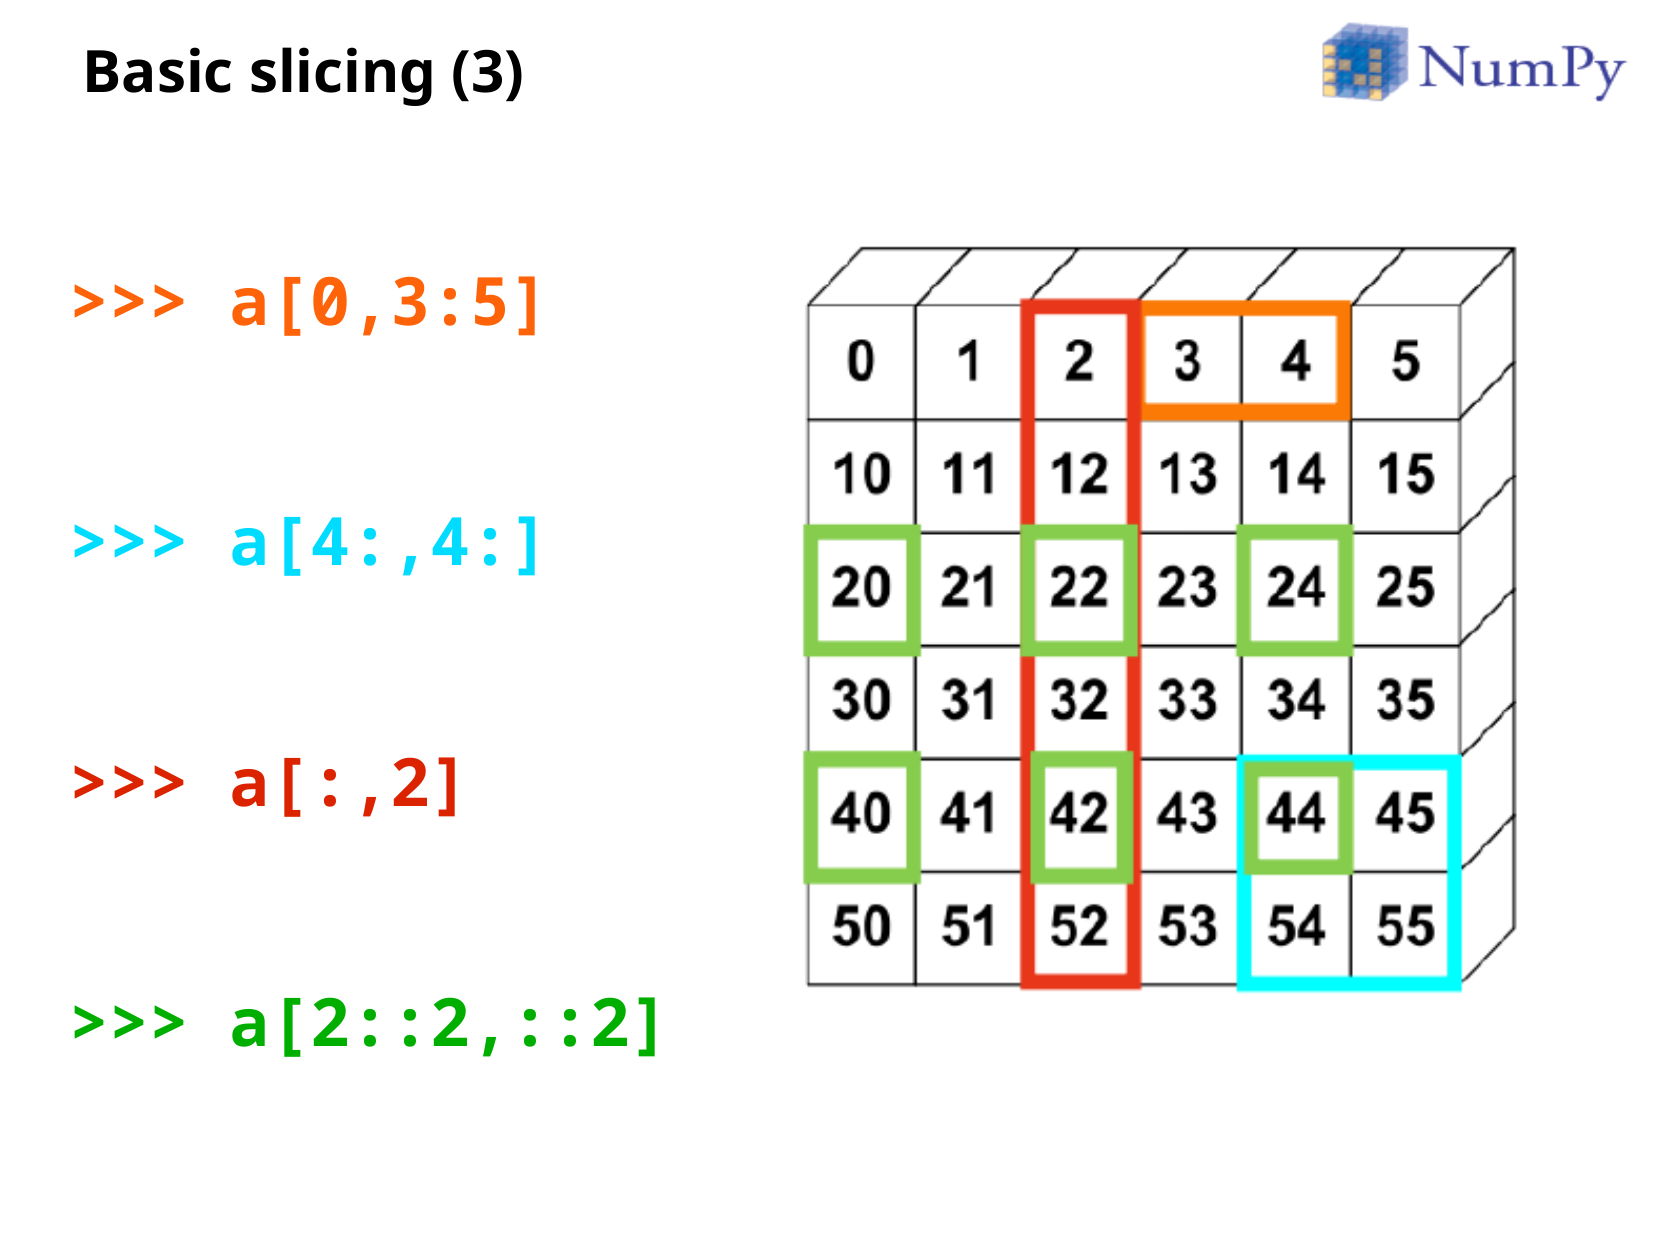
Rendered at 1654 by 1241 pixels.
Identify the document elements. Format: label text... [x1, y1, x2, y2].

list >>> a[0,3:5] >>> a[4:,4:] >>> a[:,2] >>> a[2::2,::2] [70, 150, 1613, 1206]
title Basic slicing (3) [82, 15, 1571, 125]
picture [787, 224, 1538, 1013]
picture [1302, 13, 1635, 113]
